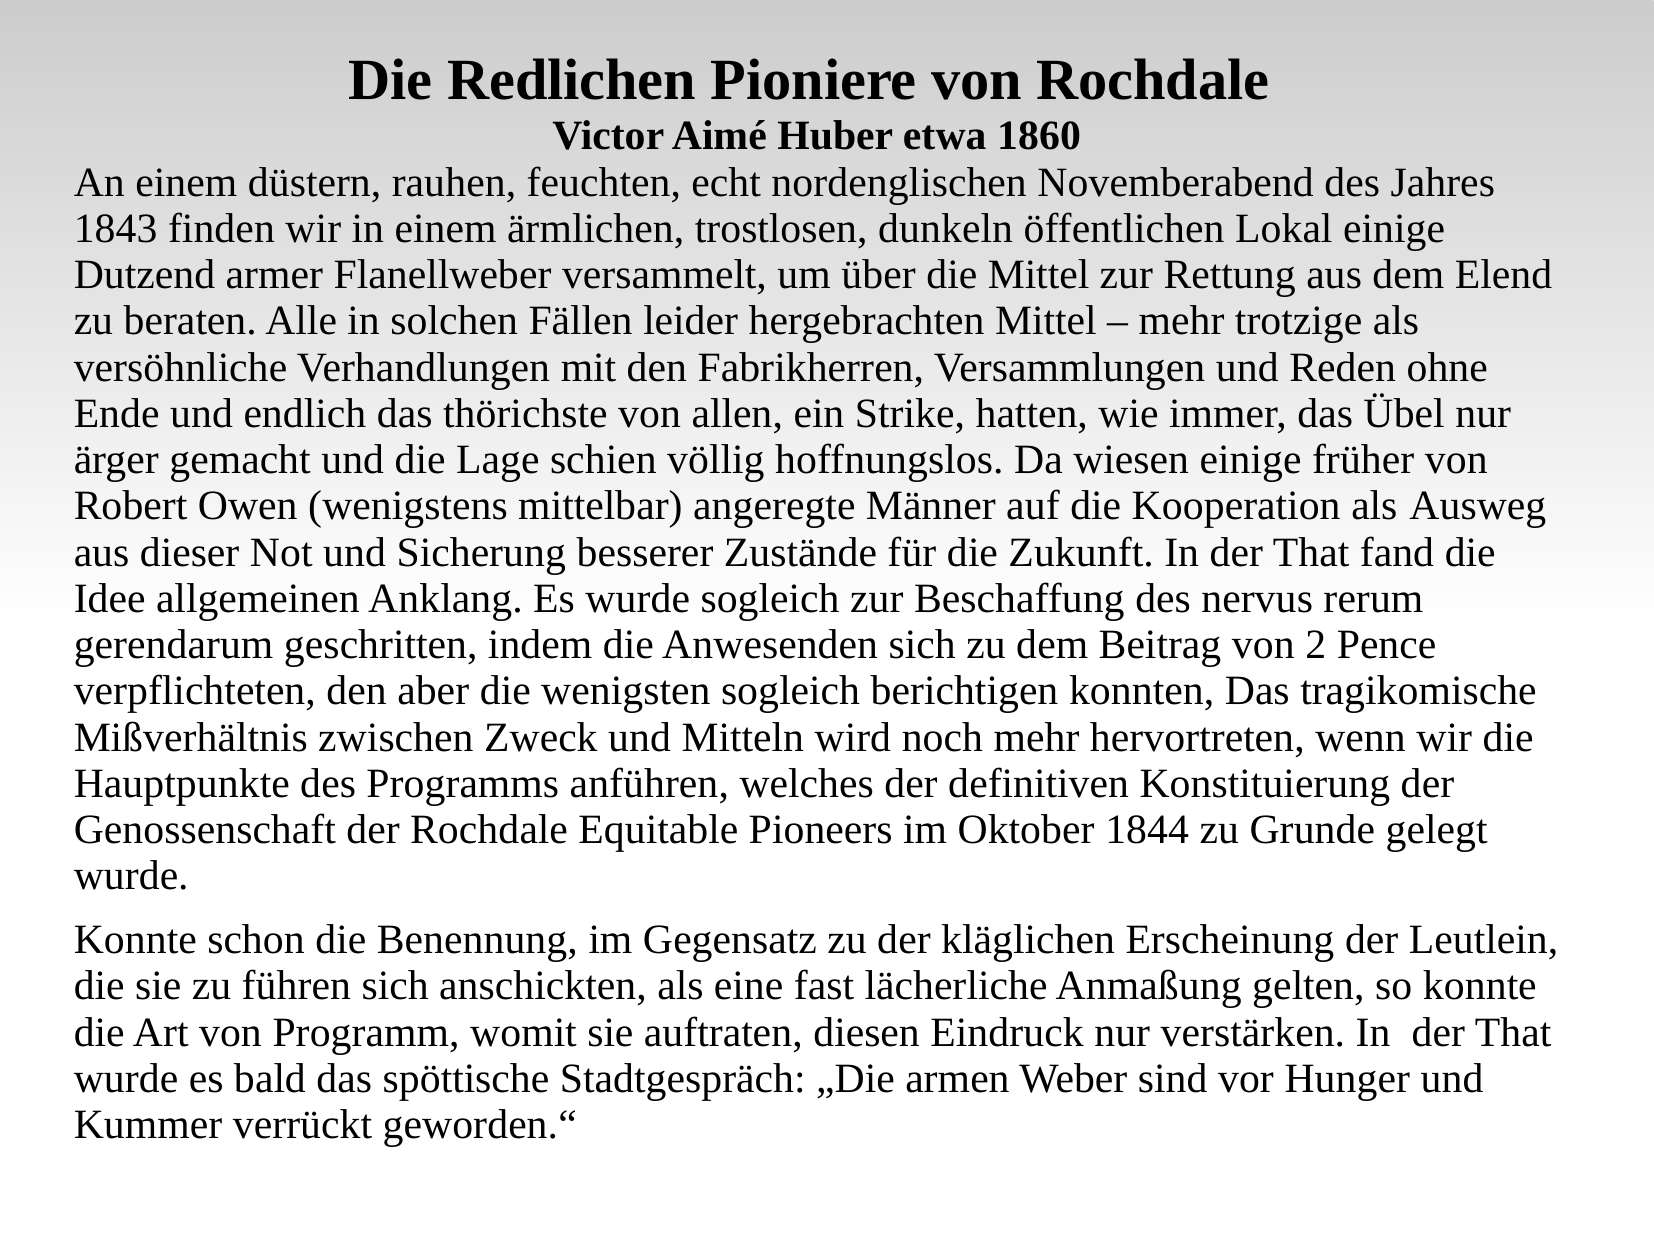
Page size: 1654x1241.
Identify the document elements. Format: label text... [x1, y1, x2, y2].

text_box Die Redlichen Pioniere von Rochdale Victor Aimé Huber etwa 1860 An einem düstern, rauhen, feuchten, echt nordenglischen Novemberabend des Jahres 1843 finden wir in einem ärmlichen, trostlosen, dunkeln öffentlichen Lokal einige Dutzend armer Flanellweber versammelt, um über die Mittel zur Rettung aus dem Elend zu beraten. Alle in solchen Fällen leider hergebrachten Mittel – mehr trotzige als versöhnliche Verhandlungen mit den Fabrikherren, Versammlungen und Reden ohne Ende und endlich das thörichste von allen, ein Strike, hatten, wie immer, das Übel nur ärger gemacht und die Lage schien völlig hoffnungslos. Da wiesen einige früher von Robert Owen (wenigstens mittelbar) angeregte Männer auf die Kooperation als Ausweg aus dieser Not und Sicherung besserer Zustände für die Zukunft. In der That fand die Idee allgemeinen Anklang. Es wurde sogleich zur Beschaffung des nervus rerum gerendarum geschritten, indem die Anwesenden sich zu dem Beitrag von 2 Pence verpflichteten, den aber die wenigsten sogleich berichtigen konnten, Das tragikomische Mißverhältnis zwischen Zweck und Mitteln wird noch mehr hervortreten, wenn wir die Hauptpunkte des Programms anführen, welches der definitiven Konstituierung der Genossenschaft der Rochdale Equitable Pioneers im Oktober 1844 zu Grunde gelegt wurde. Konnte schon die Benennung, im Gegensatz zu der kläglichen Erscheinung der Leutlein, die sie zu führen sich anschickten, als eine fast lächerliche Anmaßung gelten, so konnte die Art von Programm, womit sie auftraten, diesen Eindruck nur verstärken. In der That wurde es bald das spöttische Stadtgespräch: „Die armen Weber sind vor Hunger und Kummer verrückt geworden.“ [59, 40, 1595, 1156]
